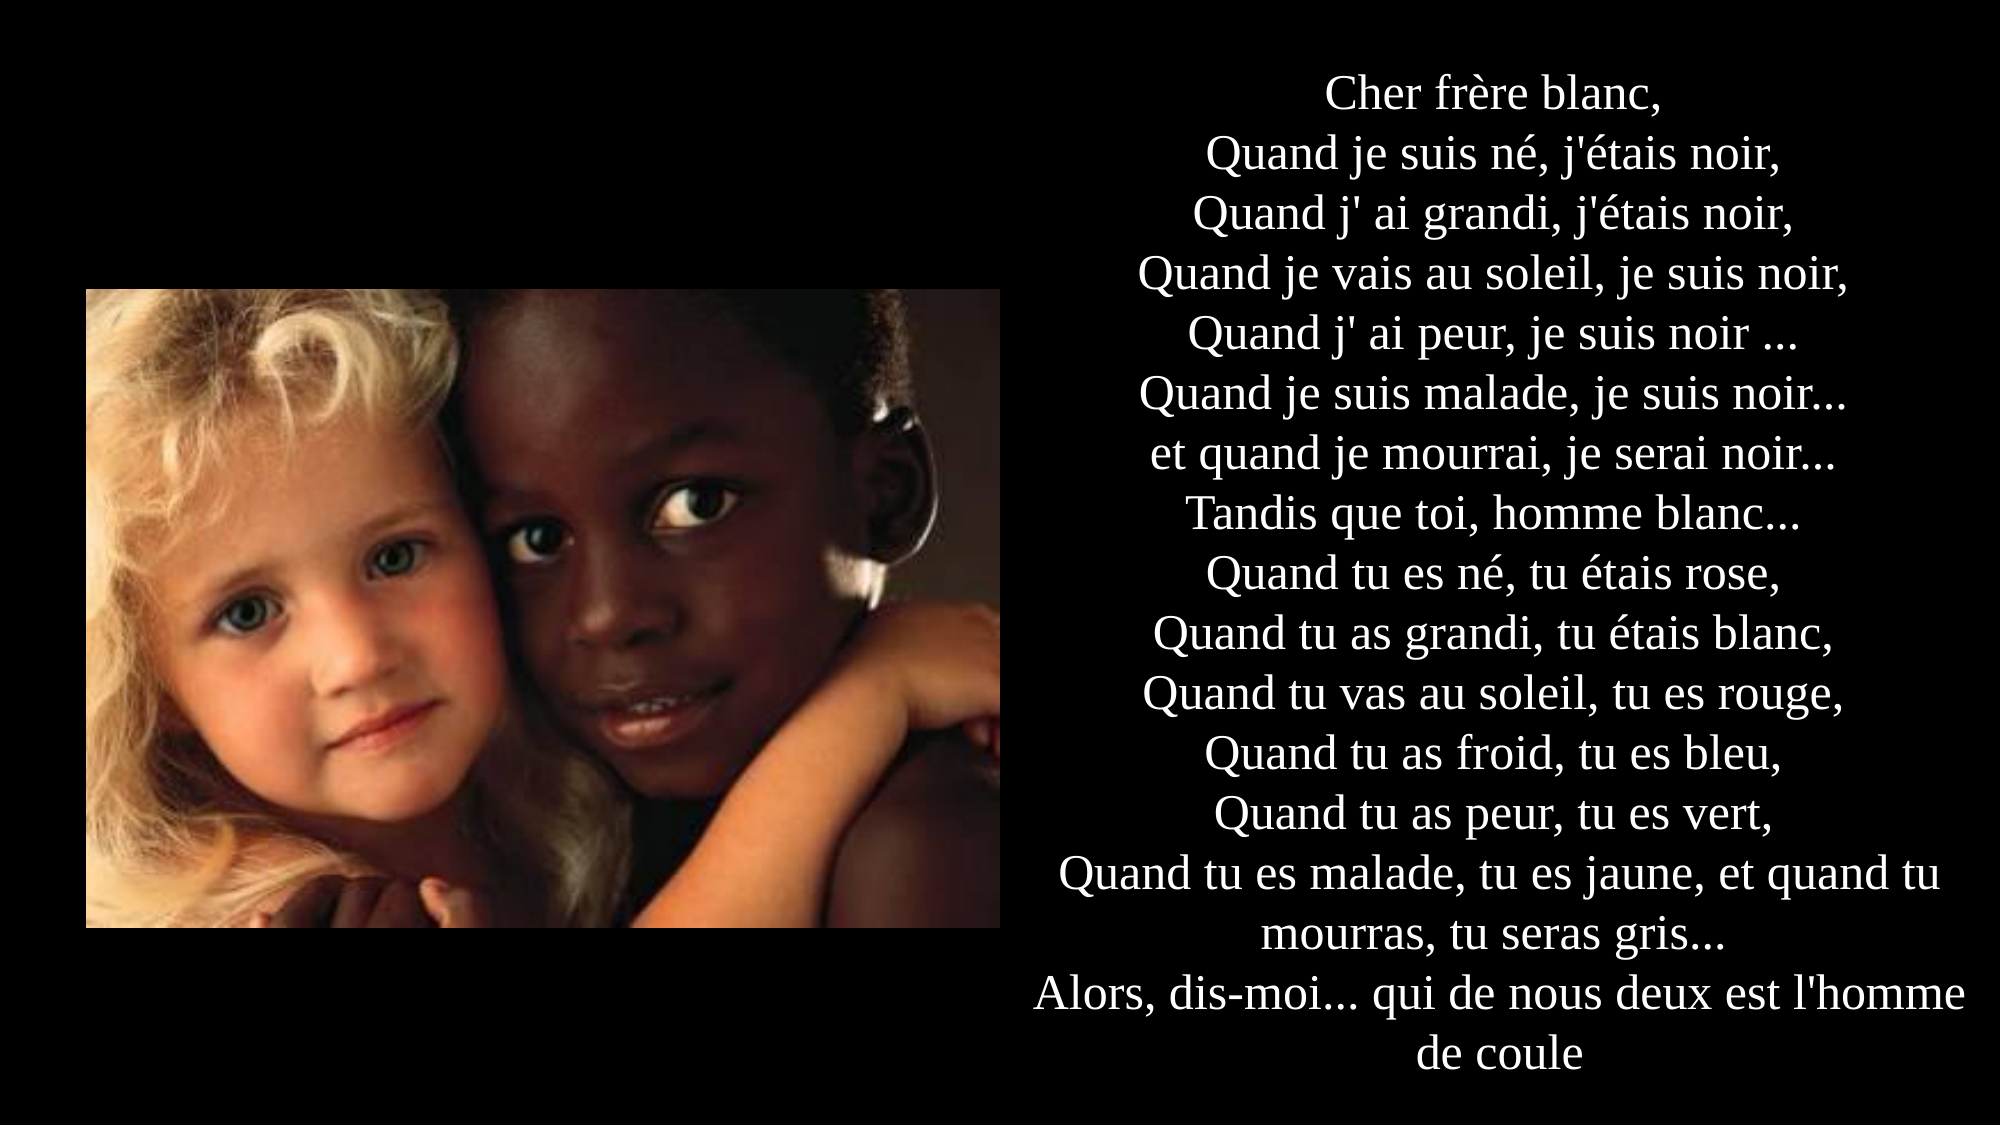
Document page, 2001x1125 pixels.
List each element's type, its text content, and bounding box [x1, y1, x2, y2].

picture [86, 290, 1000, 928]
text_box Cher frère blanc, Quand je suis né, j'étais noir, Quand j' ai grandi, j'étais noir, Quand je vais au soleil, je suis noir, Quand j' ai peur, je suis noir ... Quand je suis malade, je suis noir... et quand je mourrai, je serai noir... Tandis que toi, homme blanc... Quand tu es né, tu étais rose, Quand tu as grandi, tu étais blanc, Quand tu vas au soleil, tu es rouge, Quand tu as froid, tu es bleu, Quand tu as peur, tu es vert, Quand tu es malade, tu es jaune, et quand tu mourras, tu seras gris... Alors, dis-moi... qui de nous deux est l'homme de coule [1000, 52, 2000, 1087]
